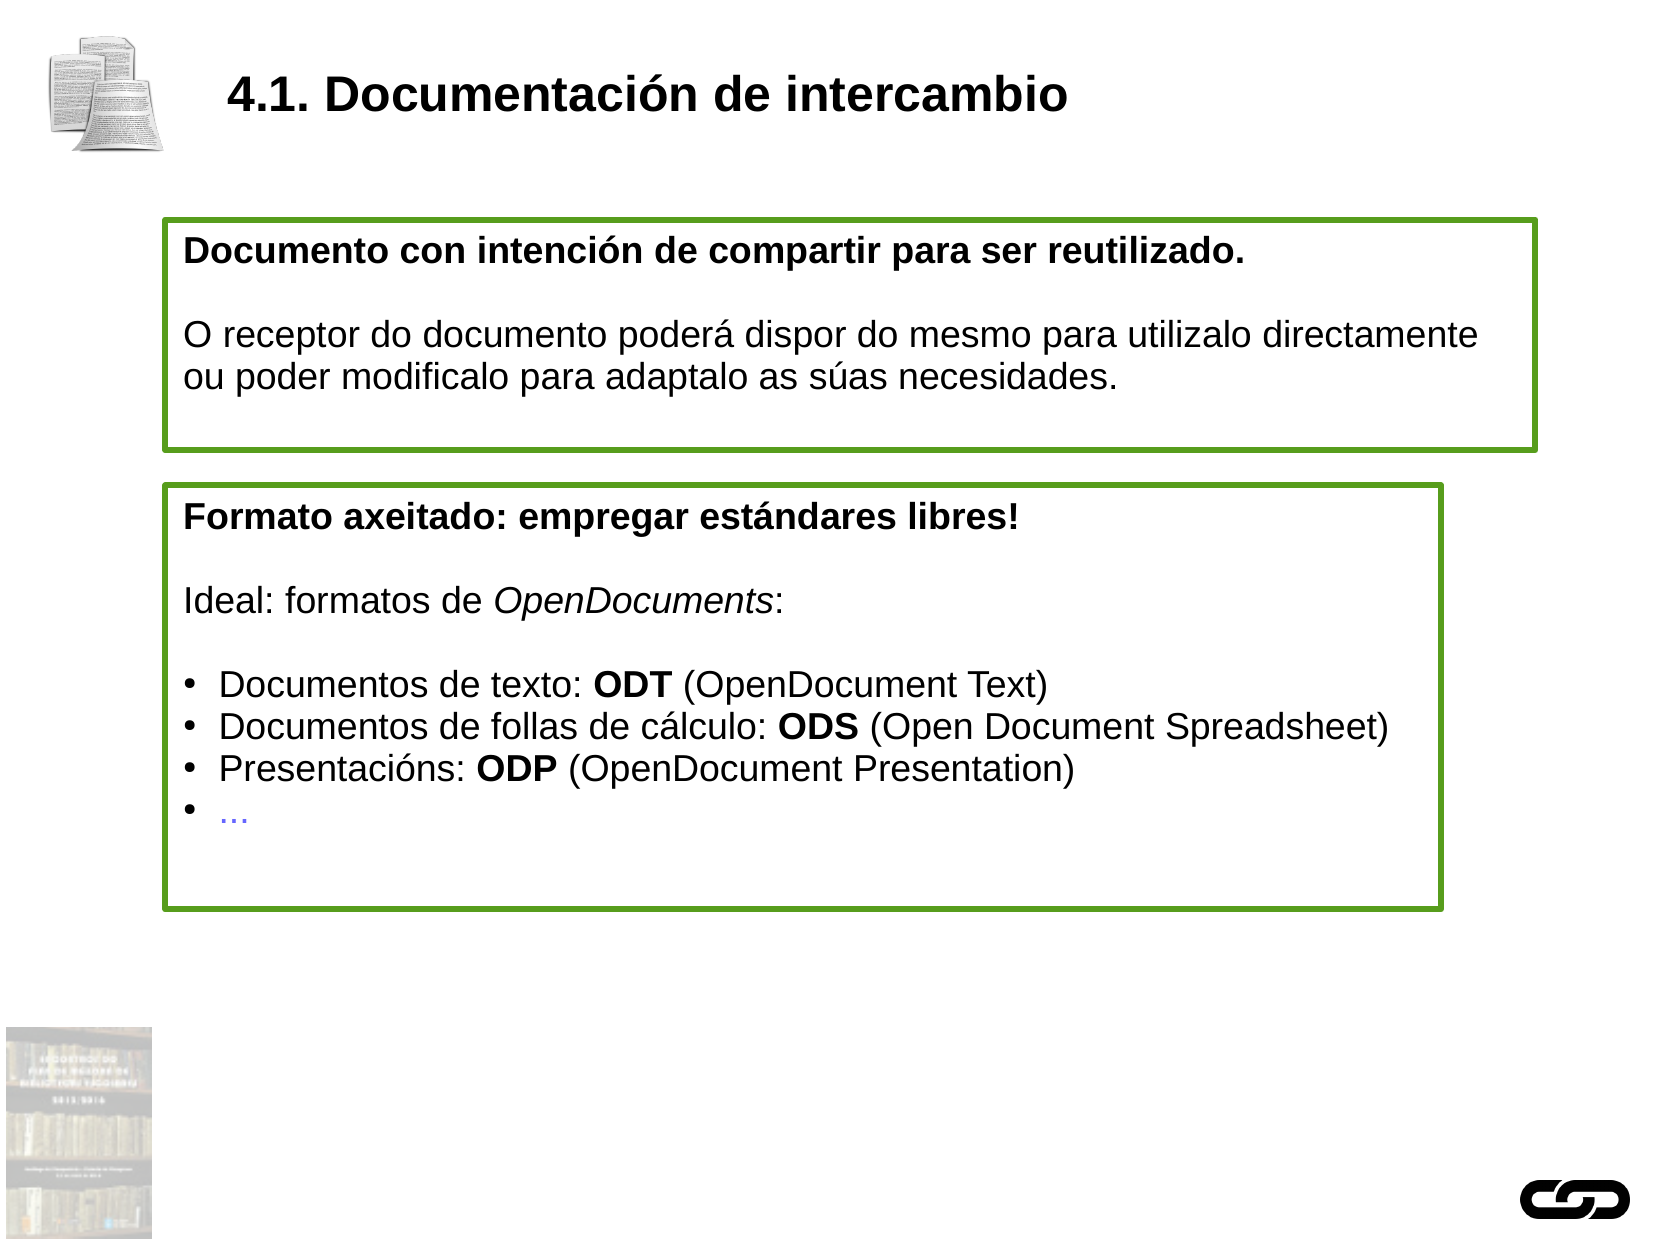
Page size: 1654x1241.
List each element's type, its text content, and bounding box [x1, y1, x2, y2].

text_box Formato axeitado: empregar estándares libres! Ideal: formatos de OpenDocuments: Documentos de texto: ODT (OpenDocument Text) Documentos de follas de cálculo: ODS (Open Document Spreadsheet) Presentacións: ODP (OpenDocument Presentation) ... [165, 485, 1441, 910]
picture [47, 35, 166, 154]
picture [1520, 1180, 1630, 1219]
text_box 4.1. Documentación de intercambio [212, 59, 1359, 130]
picture [6, 1027, 152, 1239]
text_box Documento con intención de compartir para ser reutilizado. O receptor do documento poderá dispor do mesmo para utilizalo directamente ou poder modificalo para adaptalo as súas necesidades. [165, 219, 1536, 451]
